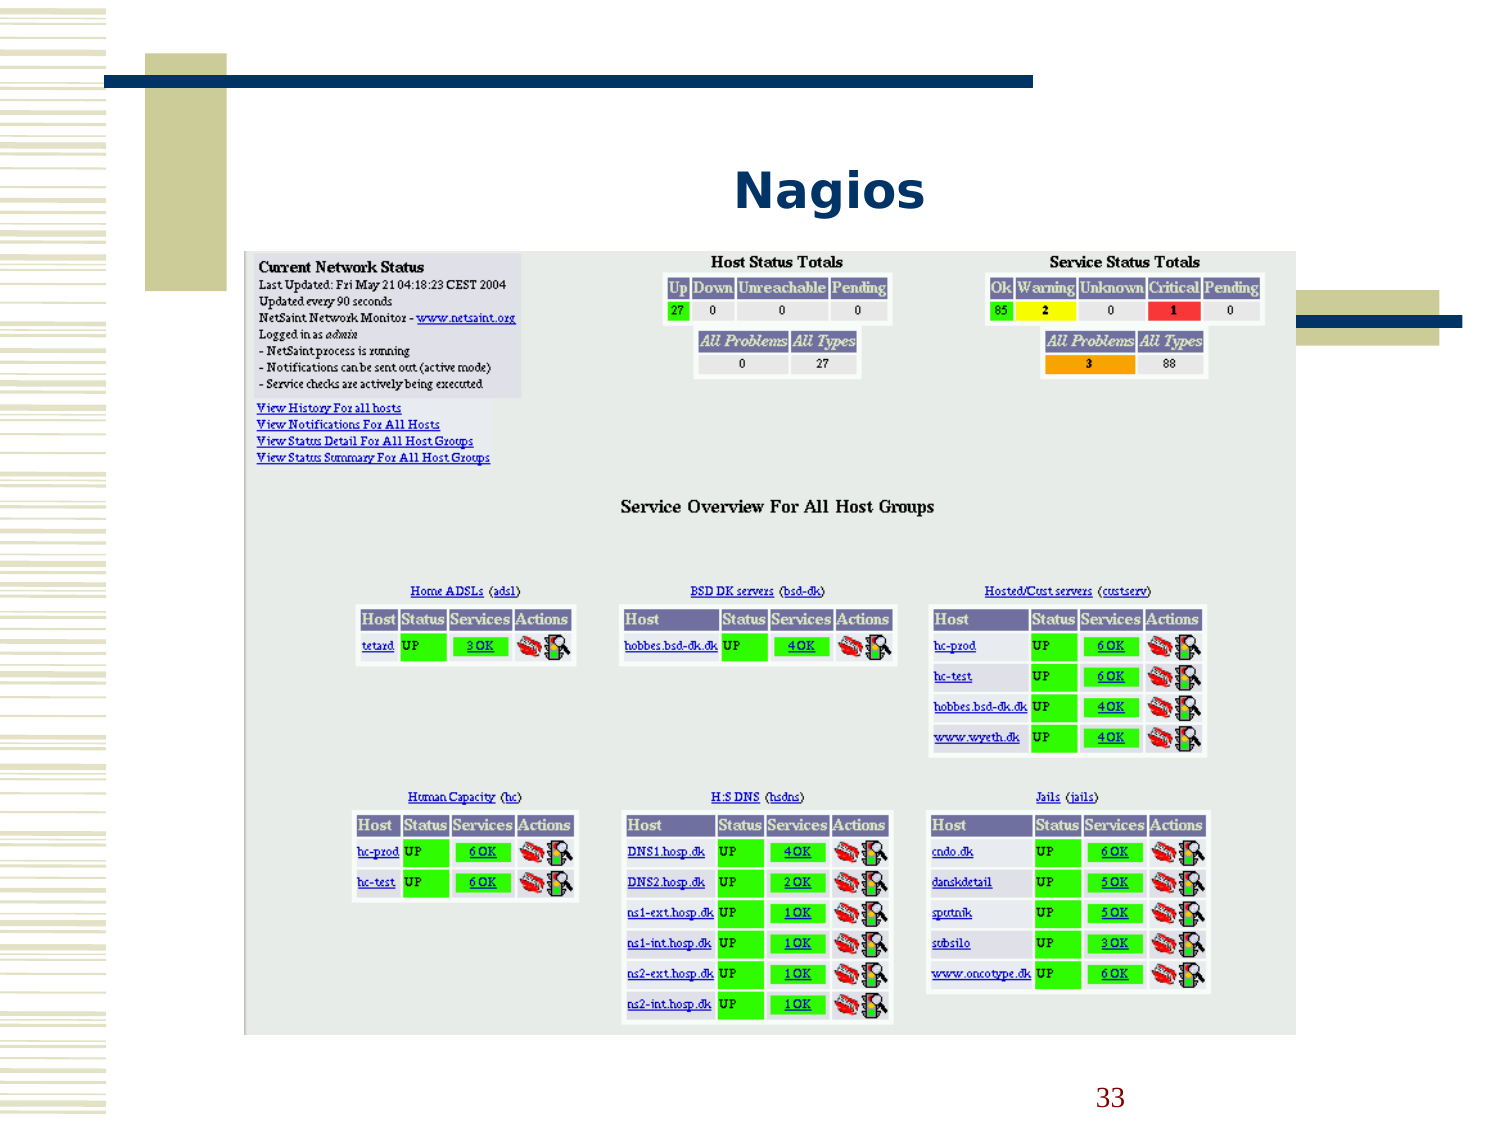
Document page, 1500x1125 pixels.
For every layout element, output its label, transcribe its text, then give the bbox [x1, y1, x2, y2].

title Nagios [225, 99, 1436, 288]
picture [244, 251, 1296, 1035]
